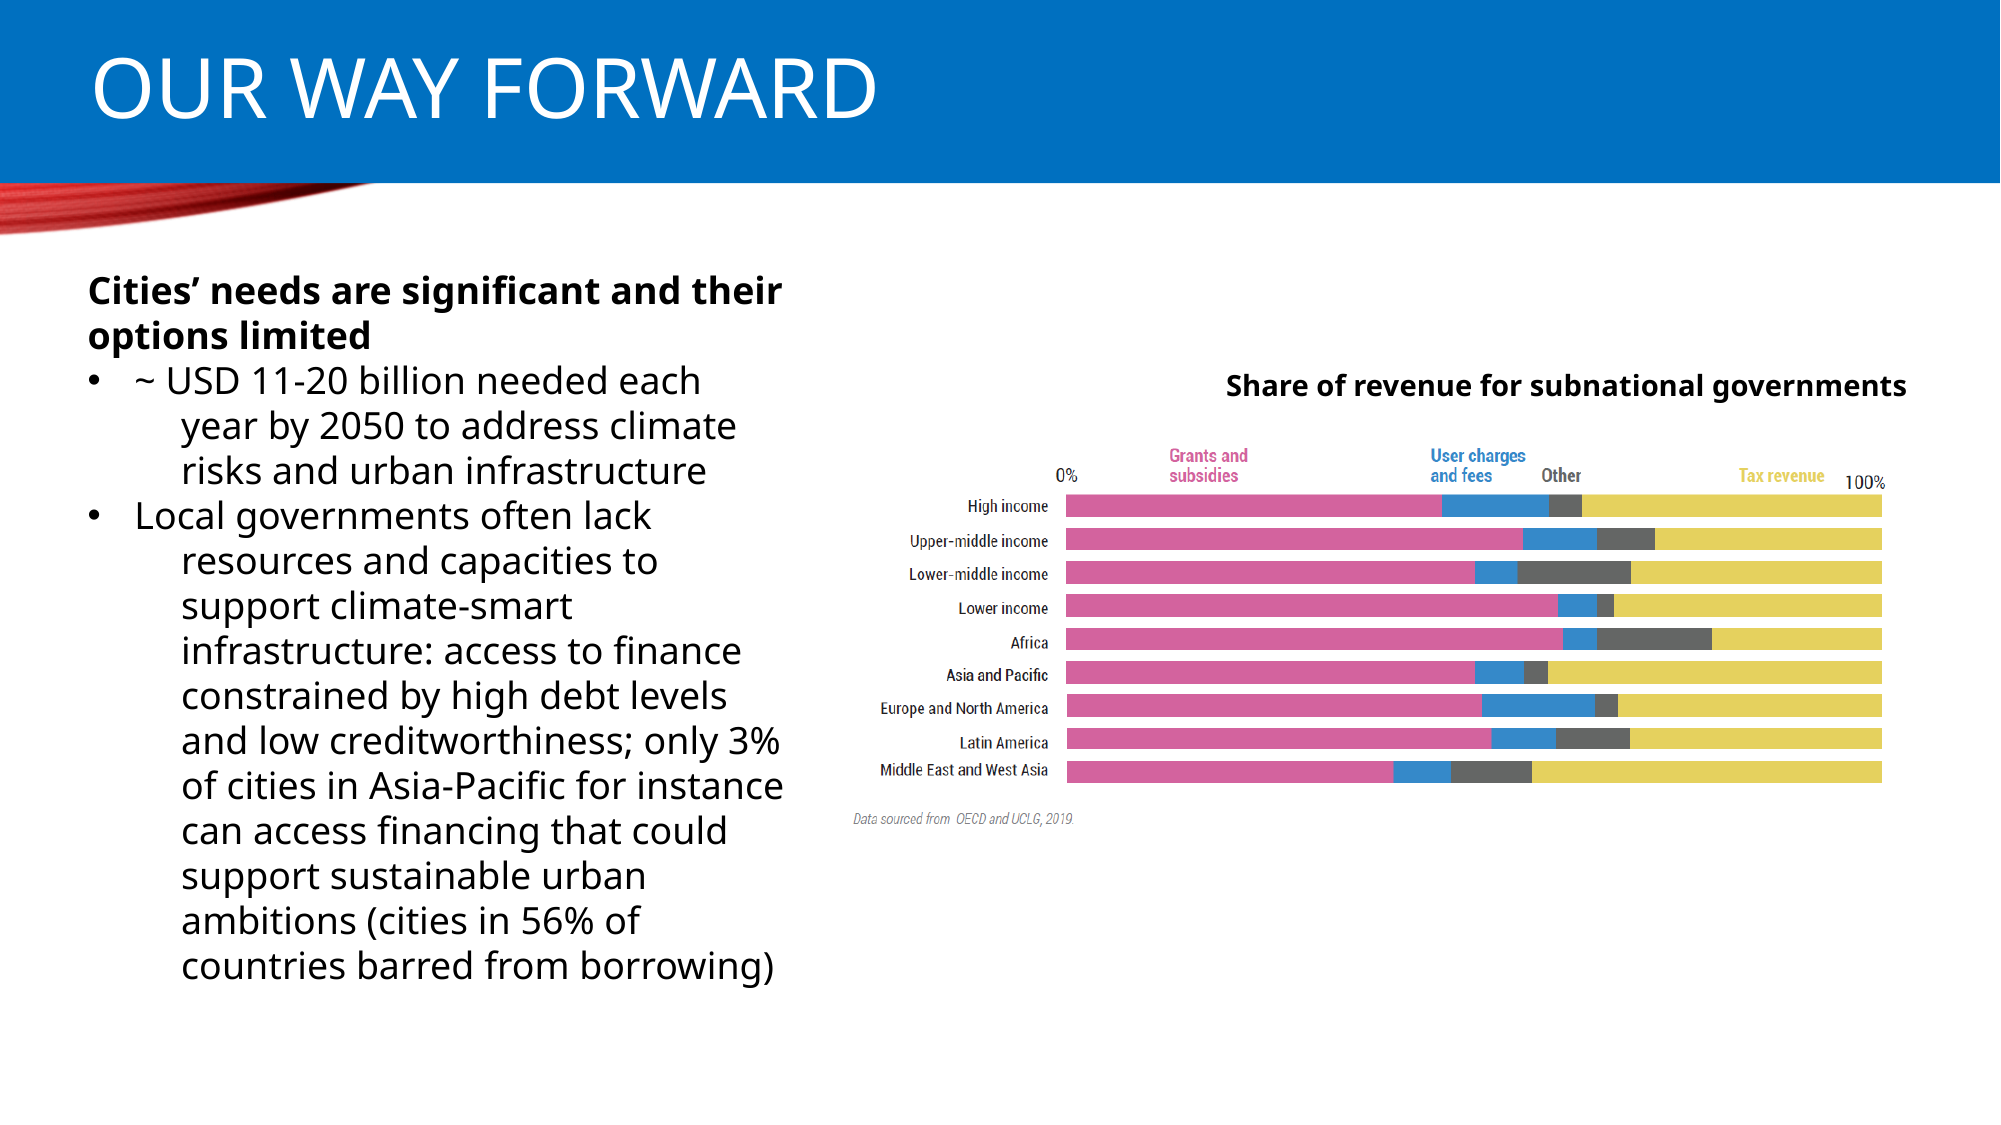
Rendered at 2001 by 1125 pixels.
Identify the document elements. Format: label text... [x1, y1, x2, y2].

title our way forward [0, 0, 2000, 184]
text_box Cities’ needs are significant and their options limited ~ USD 11-20 billion needed each year by 2050 to address climate risks and urban infrastructure Local governments often lack resources and capacities to support climate-smart infrastructure: access to finance constrained by high debt levels and low creditworthiness; only 3% of cities in Asia-Pacific for instance can access financing that could support sustainable urban ambitions (cities in 56% of countries barred from borrowing) [72, 259, 802, 1002]
picture [832, 423, 1909, 838]
text_box Share of revenue for subnational governments [1210, 359, 1956, 410]
